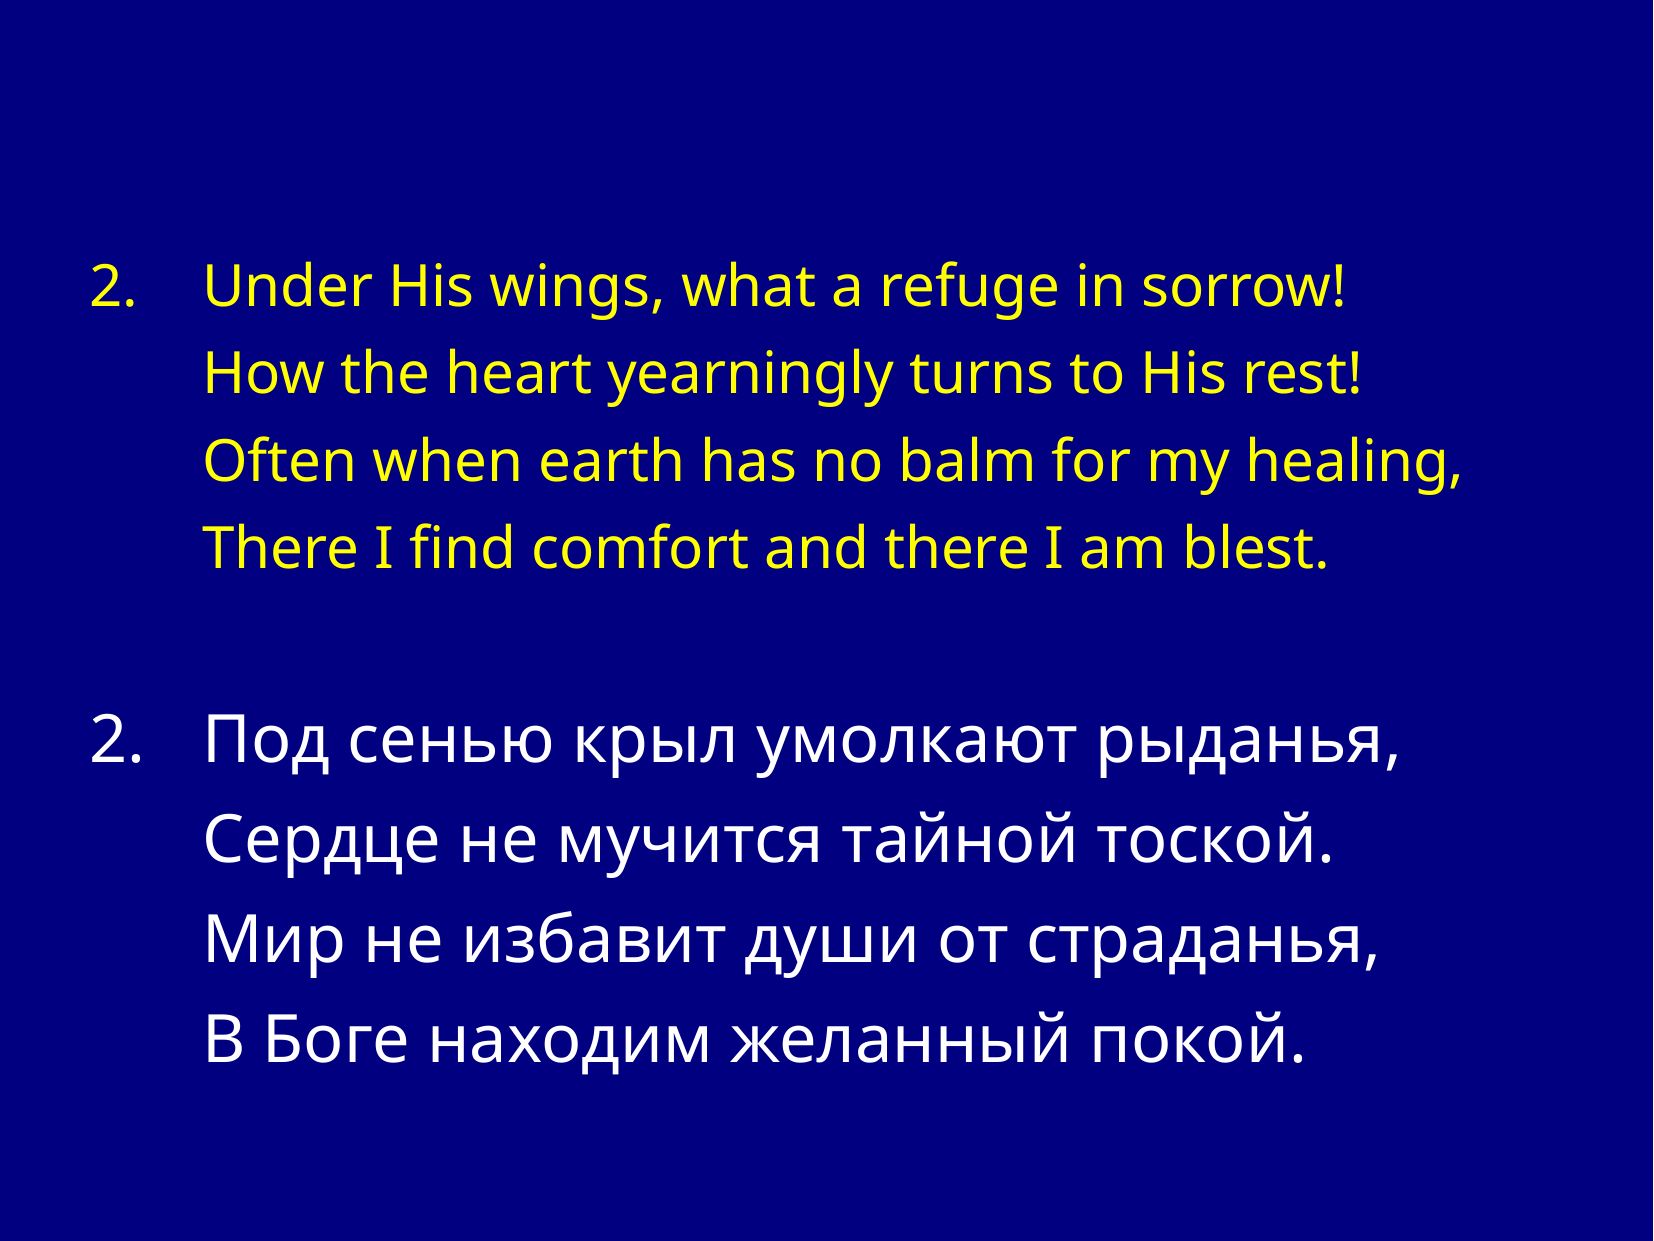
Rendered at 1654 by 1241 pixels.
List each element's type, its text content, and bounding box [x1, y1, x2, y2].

text_box 2. Под сенью крыл умолкают рыданья, Сердце не мучится тайной тоской. Мир не избавит души от страданья, В Боге находим желанный покой. [75, 675, 1653, 1163]
text_box 2. Under His wings, what a refuge in sorrow! How the heart yearningly turns to His rest! Often when earth has no balm for my healing, There I find comfort and there I am blest. [75, 150, 1653, 638]
